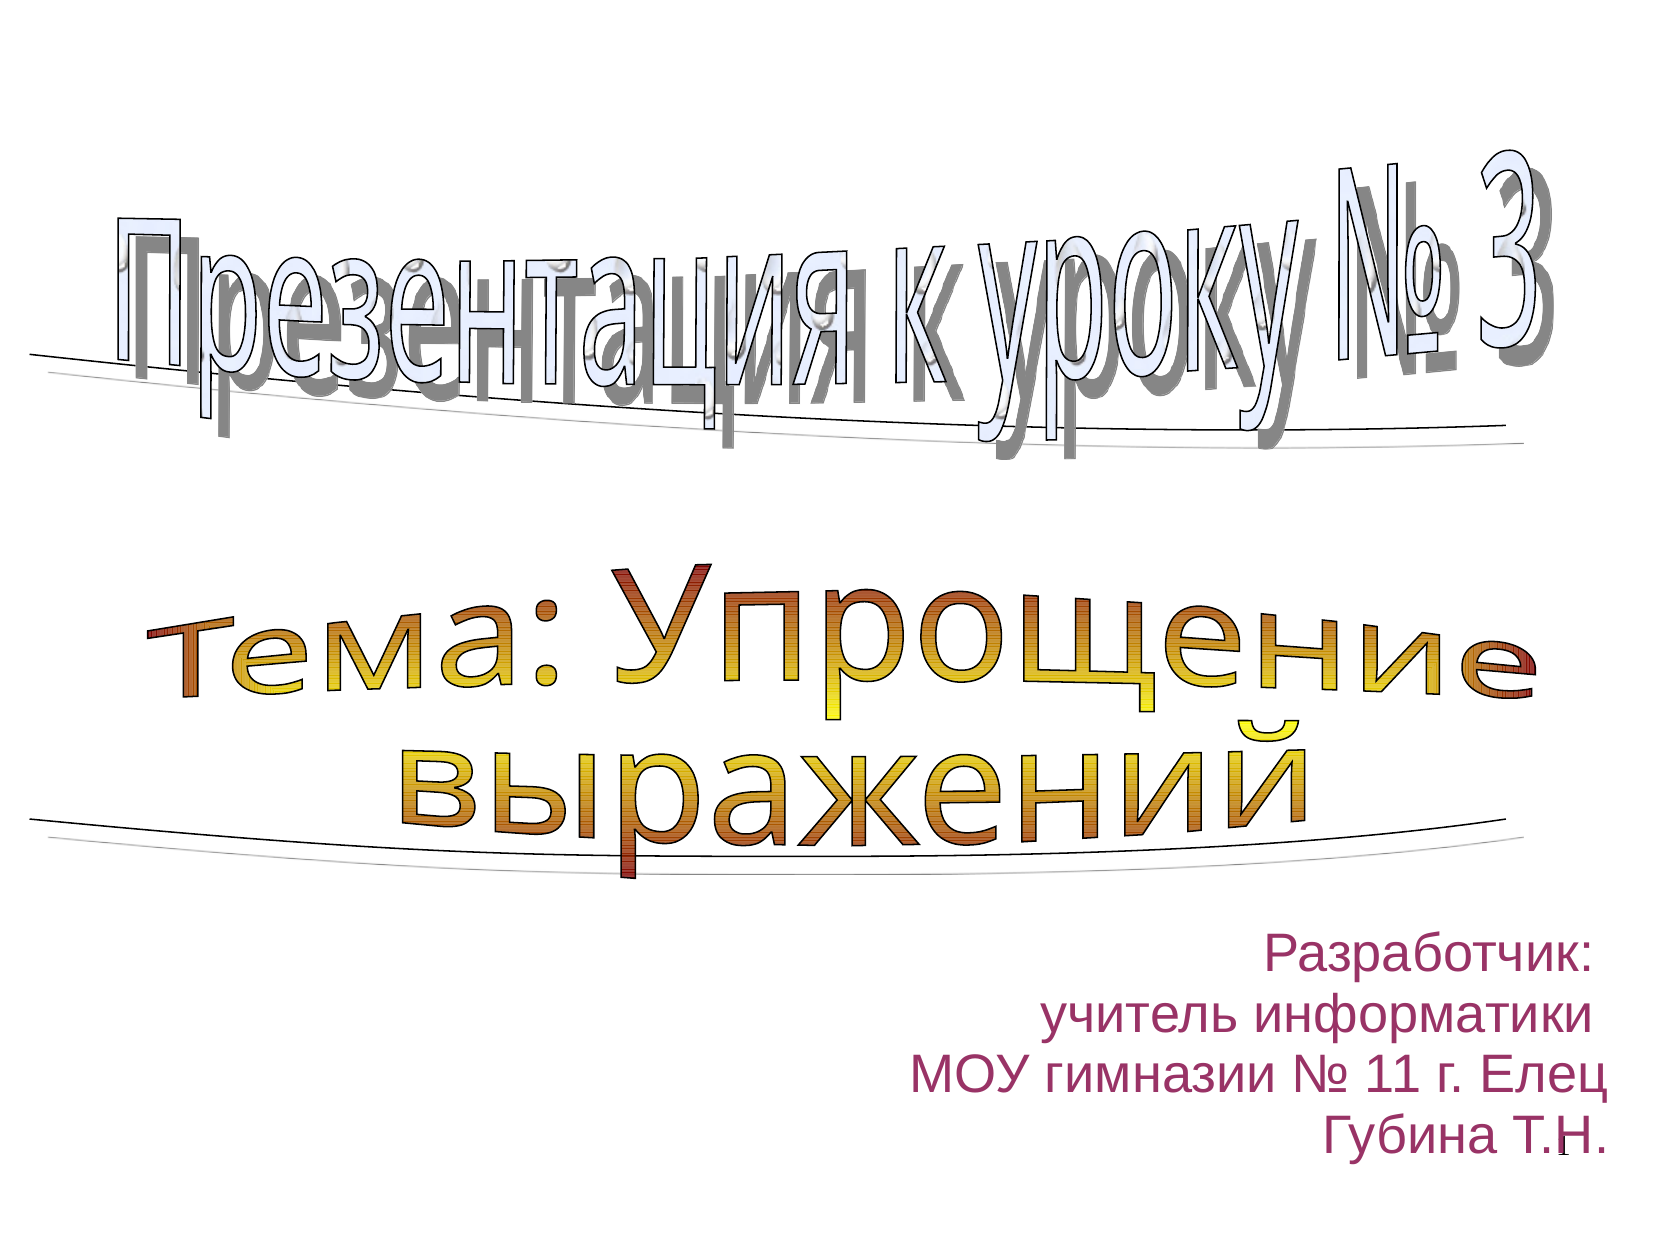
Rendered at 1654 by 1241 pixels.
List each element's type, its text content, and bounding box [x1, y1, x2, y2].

text_box Презентация к уроку № 3 [526, 259, 577, 384]
text_box Тема: Упрощение выражений [1261, 613, 1337, 690]
text_box Тема: Упрощение выражений [1363, 624, 1440, 695]
text_box Презентация к уроку № 3 [1407, 332, 1438, 354]
text_box Презентация к уроку № 3 [1187, 225, 1238, 372]
text_box Презентация к уроку № 3 [331, 258, 380, 381]
text_box Разработчик: учитель информатики МОУ гимназии № 11 г. Елец Губина Т.Н. [797, 915, 1625, 1173]
text_box Тема: Упрощение выражений [611, 564, 712, 684]
text_box Презентация к уроку № 3 [653, 257, 715, 429]
text_box Тема: Упрощение выражений [441, 605, 512, 688]
text_box Презентация к уроку № 3 [1338, 163, 1398, 360]
text_box Тема: Упрощение выражений [147, 616, 234, 697]
text_box Тема: Упрощение выражений [402, 750, 475, 827]
text_box Тема: Упрощение выражений [1023, 595, 1155, 712]
text_box Тема: Упрощение выражений [1238, 720, 1299, 742]
text_box Презентация к уроку № 3 [583, 257, 635, 387]
text_box Тема: Упрощение выражений [327, 613, 421, 691]
text_box Тема: Упрощение выражений [1462, 641, 1536, 699]
text_box Презентация к уроку № 3 [390, 259, 444, 383]
text_box Презентация к уроку № 3 [726, 254, 782, 385]
text_box Презентация к уроку № 3 [1046, 236, 1102, 441]
text_box Тема: Упрощение выражений [1165, 606, 1240, 687]
text_box Презентация к уроку № 3 [1239, 220, 1299, 431]
text_box Презентация к уроку № 3 [268, 257, 322, 378]
text_box Презентация к уроку № 3 [793, 251, 847, 385]
text_box Тема: Упрощение выражений [724, 591, 799, 681]
text_box Презентация к уроку № 3 [1405, 225, 1441, 317]
text_box Презентация к уроку № 3 [1481, 150, 1536, 348]
text_box Тема: Упрощение выражений [714, 754, 785, 846]
text_box Презентация к уроку № 3 [1114, 231, 1172, 377]
text_box Тема: Упрощение выражений [579, 754, 594, 838]
text_box Тема: Упрощение выражений [925, 754, 1000, 846]
text_box Презентация к уроку № 3 [459, 260, 515, 384]
text_box Тема: Упрощение выражений [621, 754, 699, 879]
text_box Тема: Упрощение выражений [1124, 752, 1202, 836]
text_box Тема: Упрощение выражений [920, 591, 1002, 683]
text_box Презентация к уроку № 3 [118, 218, 181, 366]
text_box Тема: Упрощение выражений [1021, 754, 1098, 842]
text_box Презентация к уроку № 3 [200, 255, 257, 419]
text_box Тема: Упрощение выражений [495, 752, 566, 835]
text_box Тема: Упрощение выражений [1228, 749, 1305, 828]
text_box Тема: Упрощение выражений [798, 756, 920, 846]
text_box Тема: Упрощение выражений [826, 589, 904, 720]
text_box Презентация к уроку № 3 [978, 241, 1038, 442]
text_box Тема: Упрощение выражений [232, 629, 307, 695]
text_box Презентация к уроку № 3 [895, 246, 947, 383]
